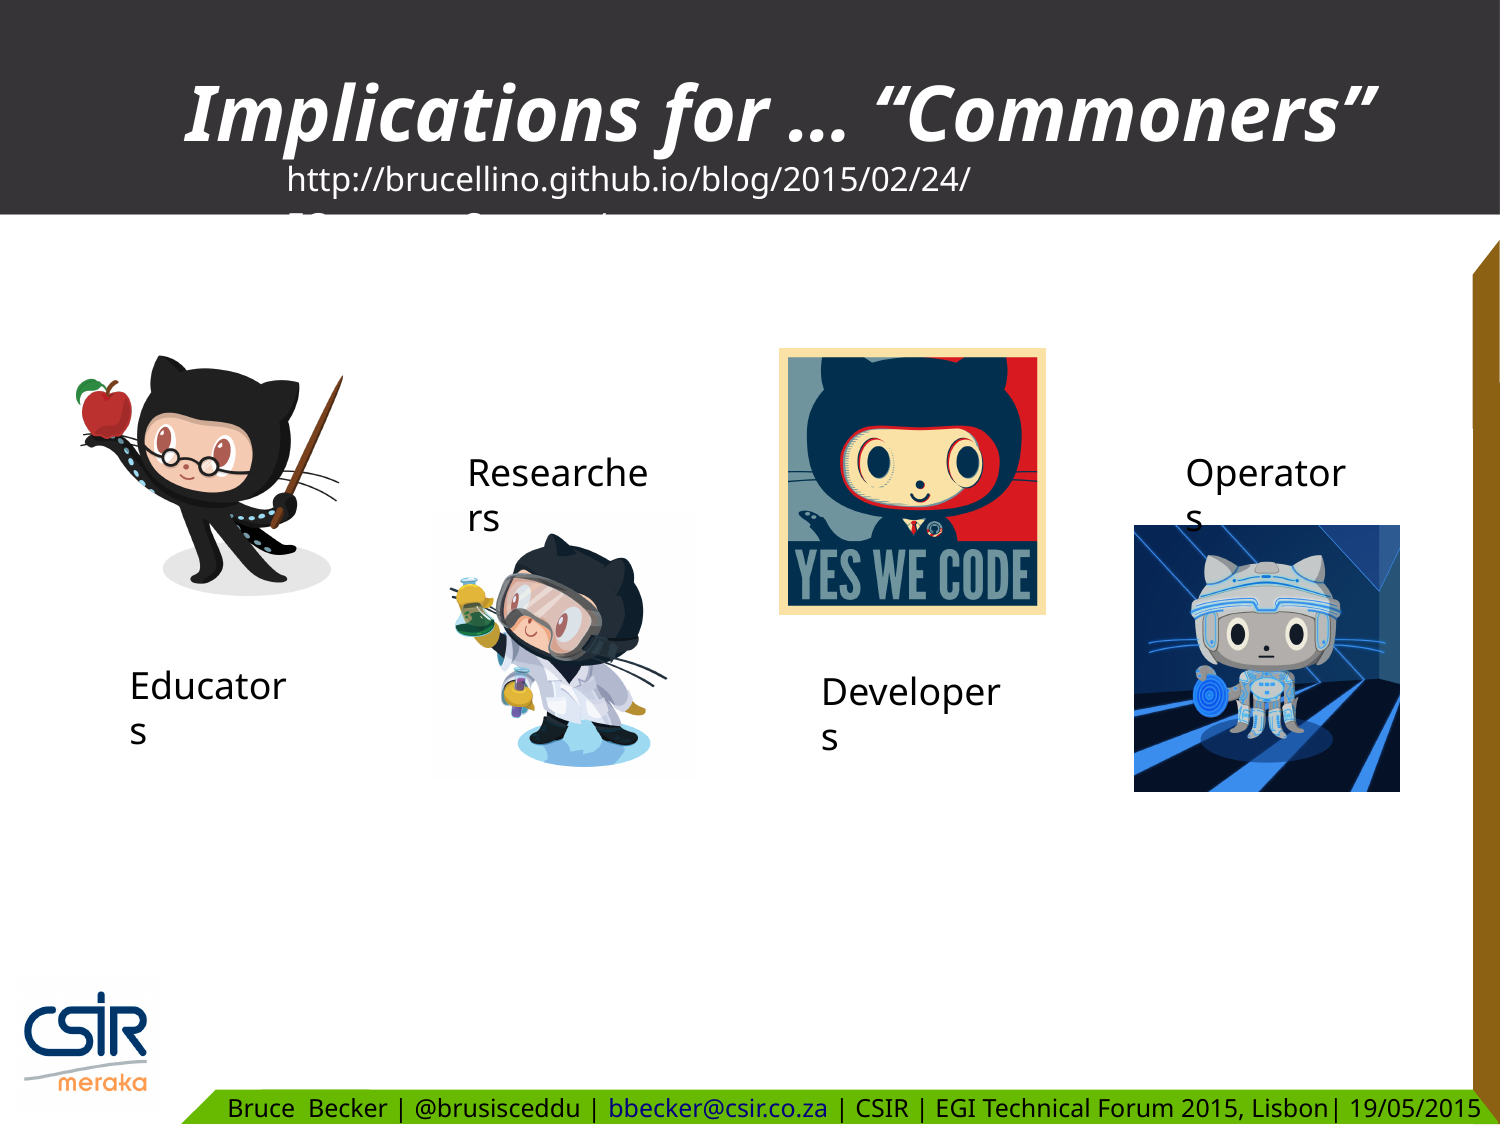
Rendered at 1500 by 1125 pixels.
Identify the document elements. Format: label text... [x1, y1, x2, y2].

title Implications for … “Commoners” [185, 18, 1377, 206]
text_box Educators [114, 654, 305, 715]
text_box Developers [805, 660, 1019, 721]
picture [10, 974, 161, 1112]
picture [431, 513, 697, 780]
text_box Operators [1170, 441, 1364, 502]
picture [76, 342, 343, 609]
picture [0, 0, 1500, 215]
picture [779, 348, 1046, 615]
picture [1134, 525, 1400, 792]
text_box http://brucellino.github.io/blog/2015/02/24/ECommonsStrategy/ [271, 148, 1252, 206]
text_box Researchers [452, 441, 676, 502]
